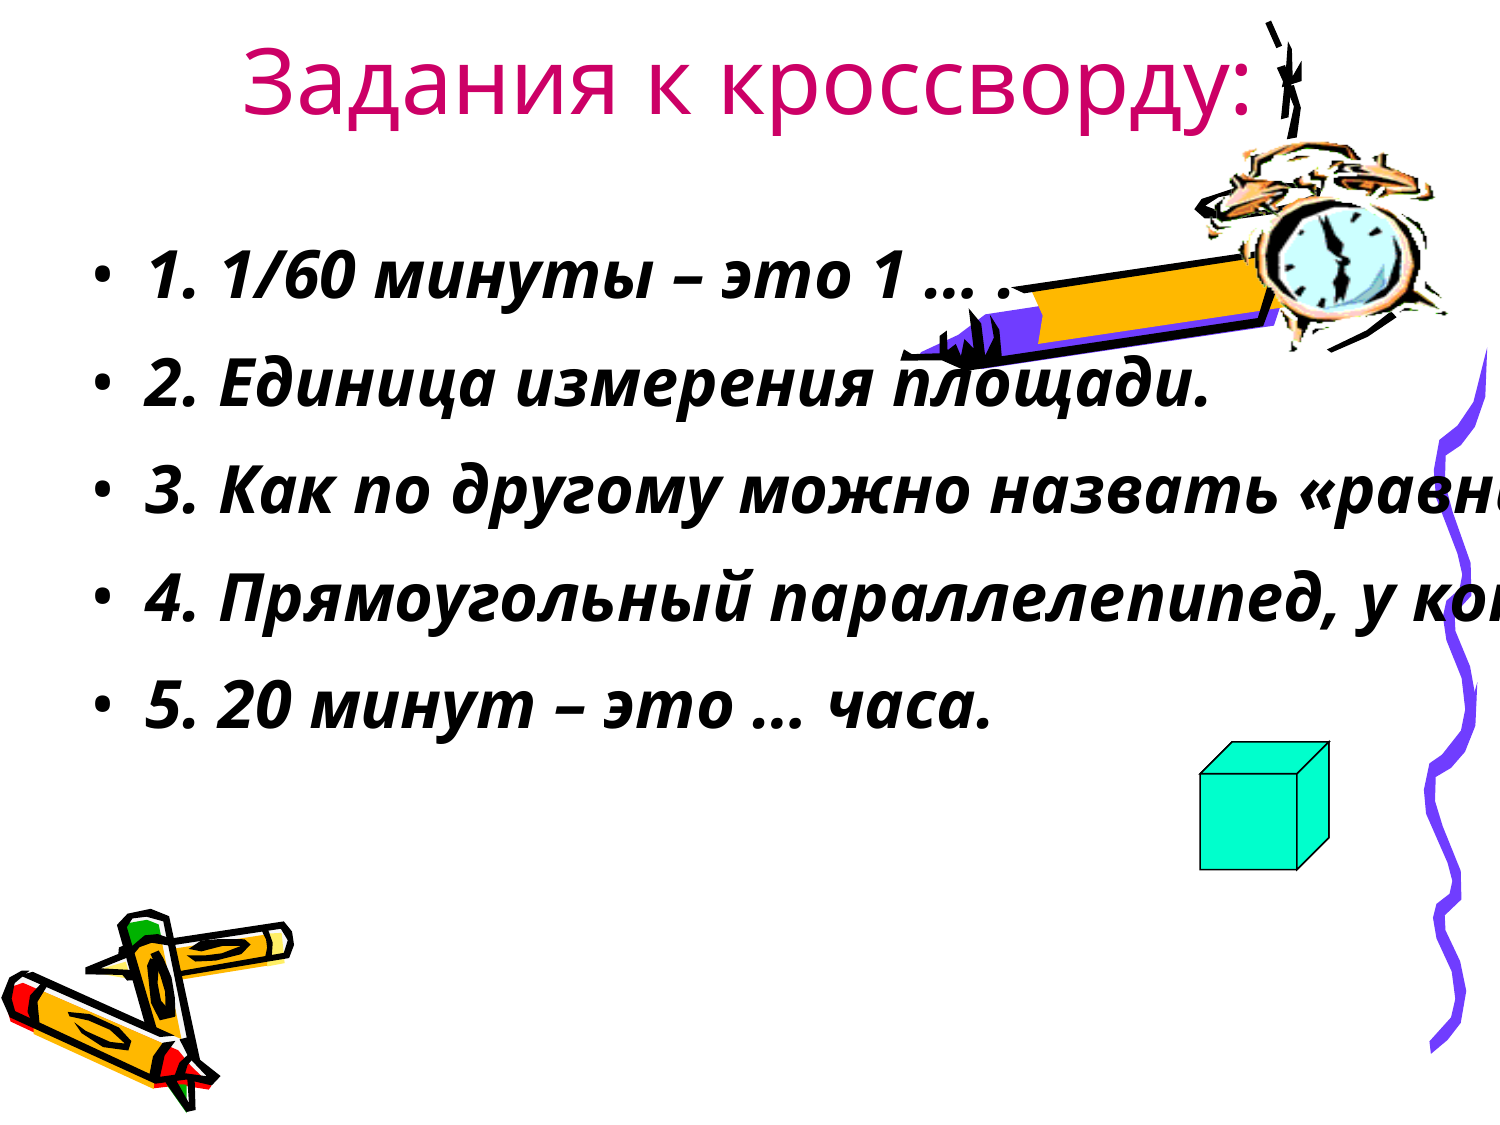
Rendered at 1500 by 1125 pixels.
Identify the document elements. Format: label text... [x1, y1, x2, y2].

text_box Задания к кроссворду: [72, 16, 1426, 149]
picture [1198, 137, 1470, 360]
text_box 1. 1/60 минуты – это 1 … . 2. Единица измерения площади. 3. Как по другому можно назвать «равные части»? 4. Прямоугольный параллелепипед, у которого все измерения равны. 5. 20 минут – это … часа. [75, 219, 1426, 1083]
